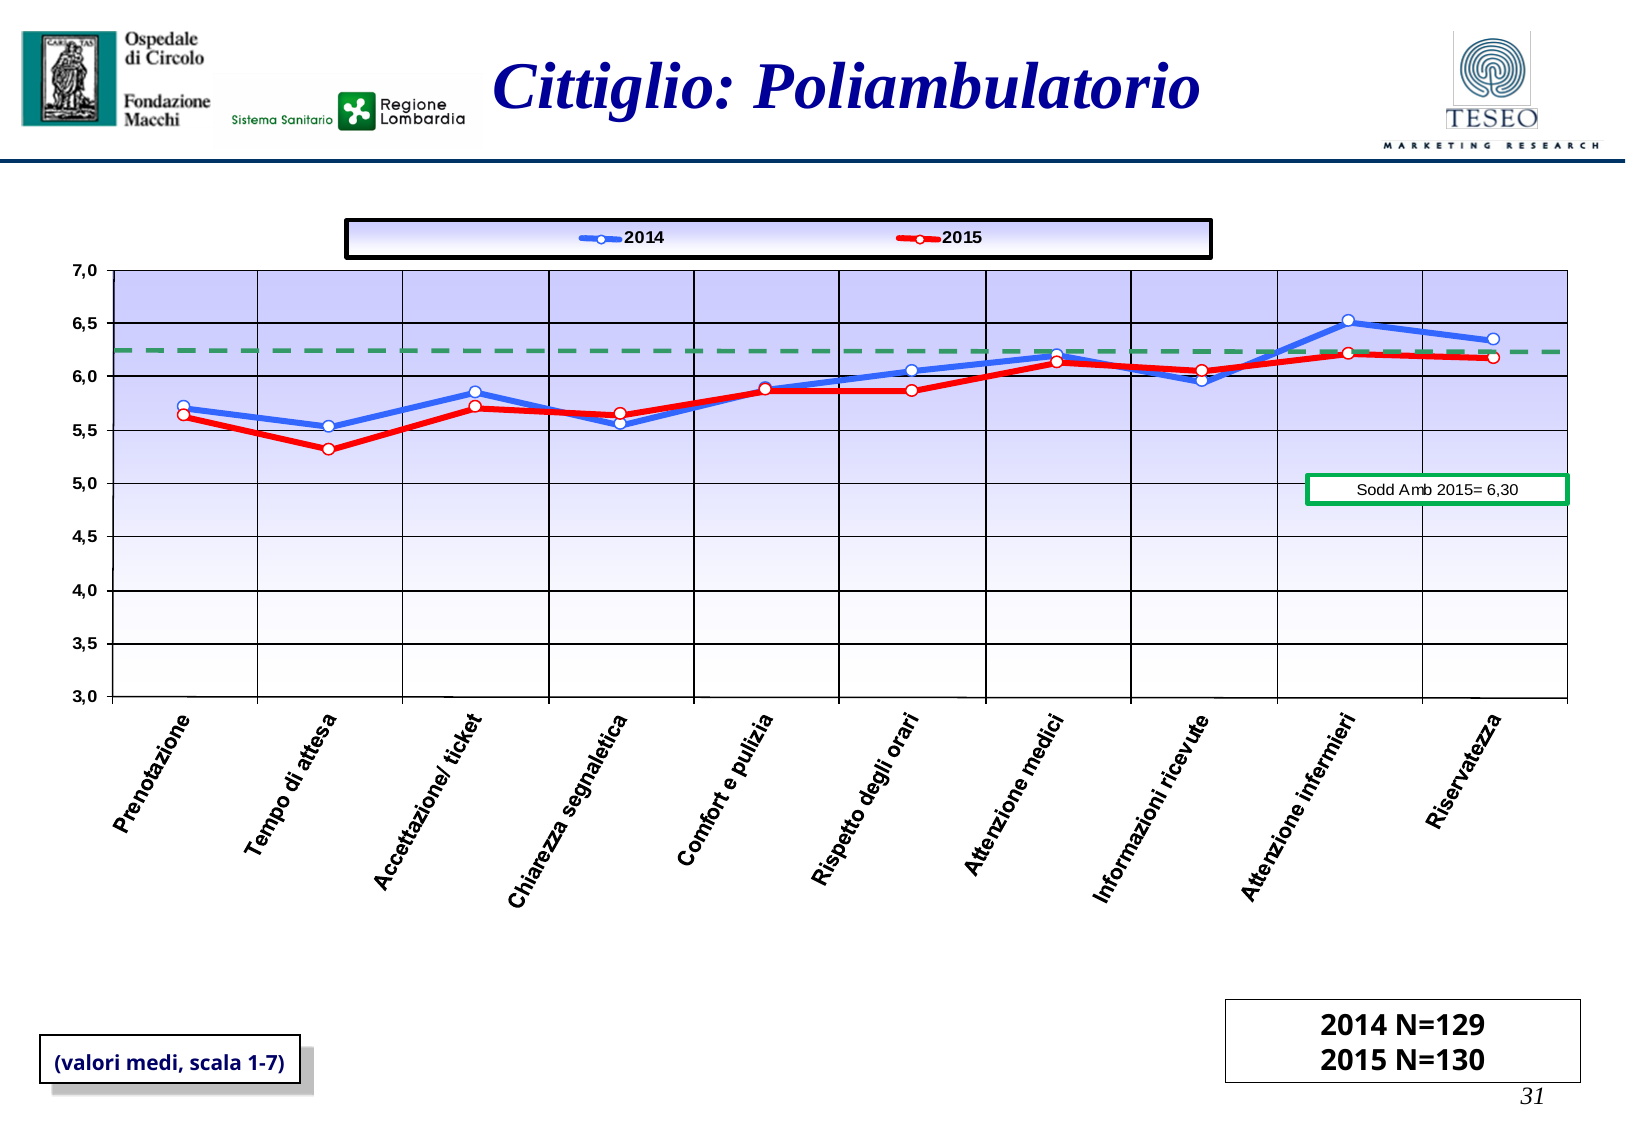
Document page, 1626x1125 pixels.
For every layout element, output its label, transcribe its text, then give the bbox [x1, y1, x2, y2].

text_box (valori medi, scala 1-7) [39, 1034, 300, 1083]
picture [1381, 31, 1604, 149]
text_box Cittiglio: Poliambulatorio [304, 18, 1392, 144]
picture [21, 31, 483, 149]
picture [0, 208, 1581, 1083]
text_box 2014 N=129 2015 N=130 [1225, 999, 1581, 1083]
